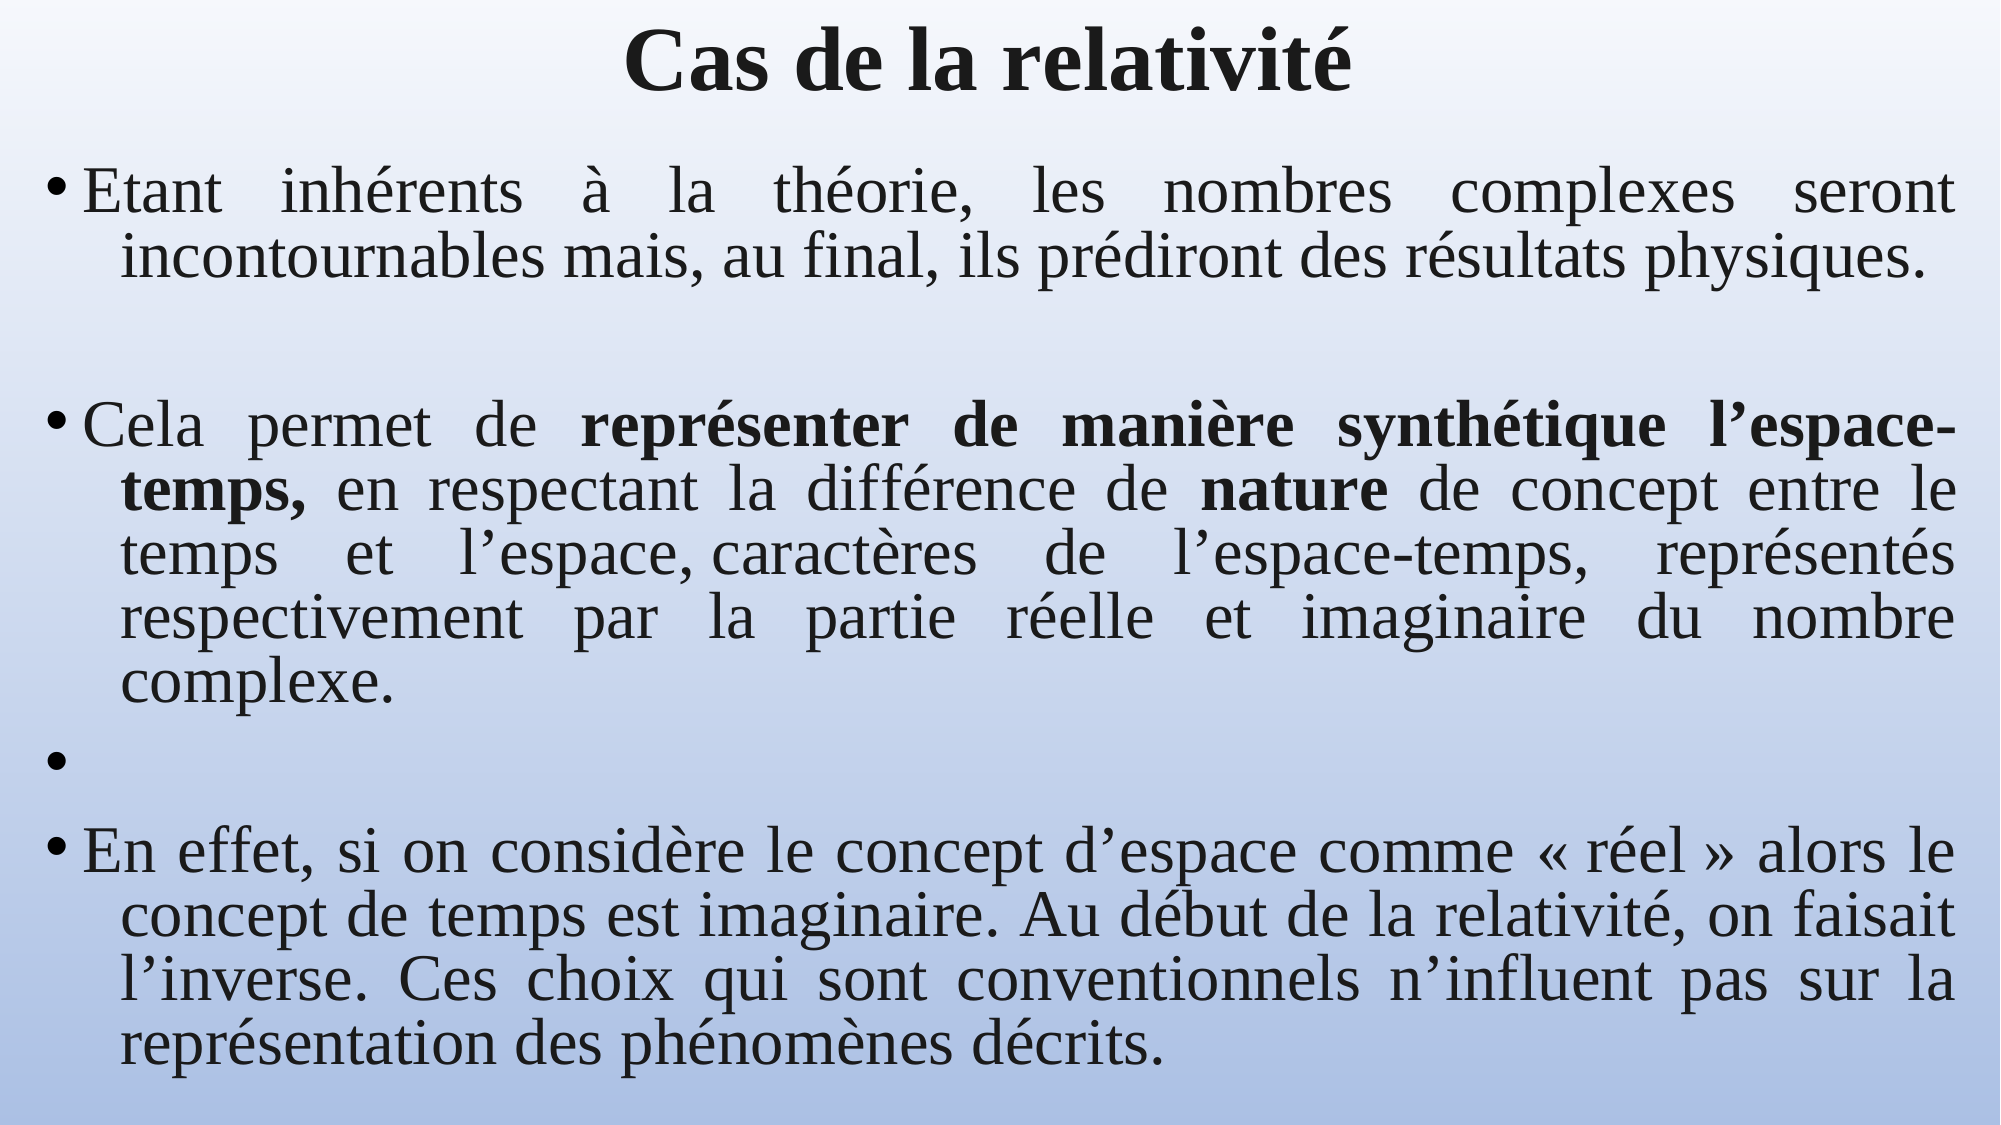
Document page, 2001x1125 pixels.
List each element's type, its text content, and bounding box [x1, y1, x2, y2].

title Cas de la relativité [607, 0, 1495, 154]
list Etant inhérents à la théorie, les nombres complexes seront incontournables mais, au final, ils prédiront des résultats physiques. Cela permet de représenter de manière synthétique l’espace-temps, en respectant la différence de nature de concept entre le temps et l’espace, caractères de l’espace-temps, représentés respectivement par la partie réelle et imaginaire du nombre complexe. En effet, si on considère le concept d’espace comme « réel » alors le concept de temps est imaginaire. Au début de la relativité, on faisait l’inverse. Ces choix qui sont conventionnels n’influent pas sur la représentation des phénomènes décrits. [30, 154, 1975, 1125]
